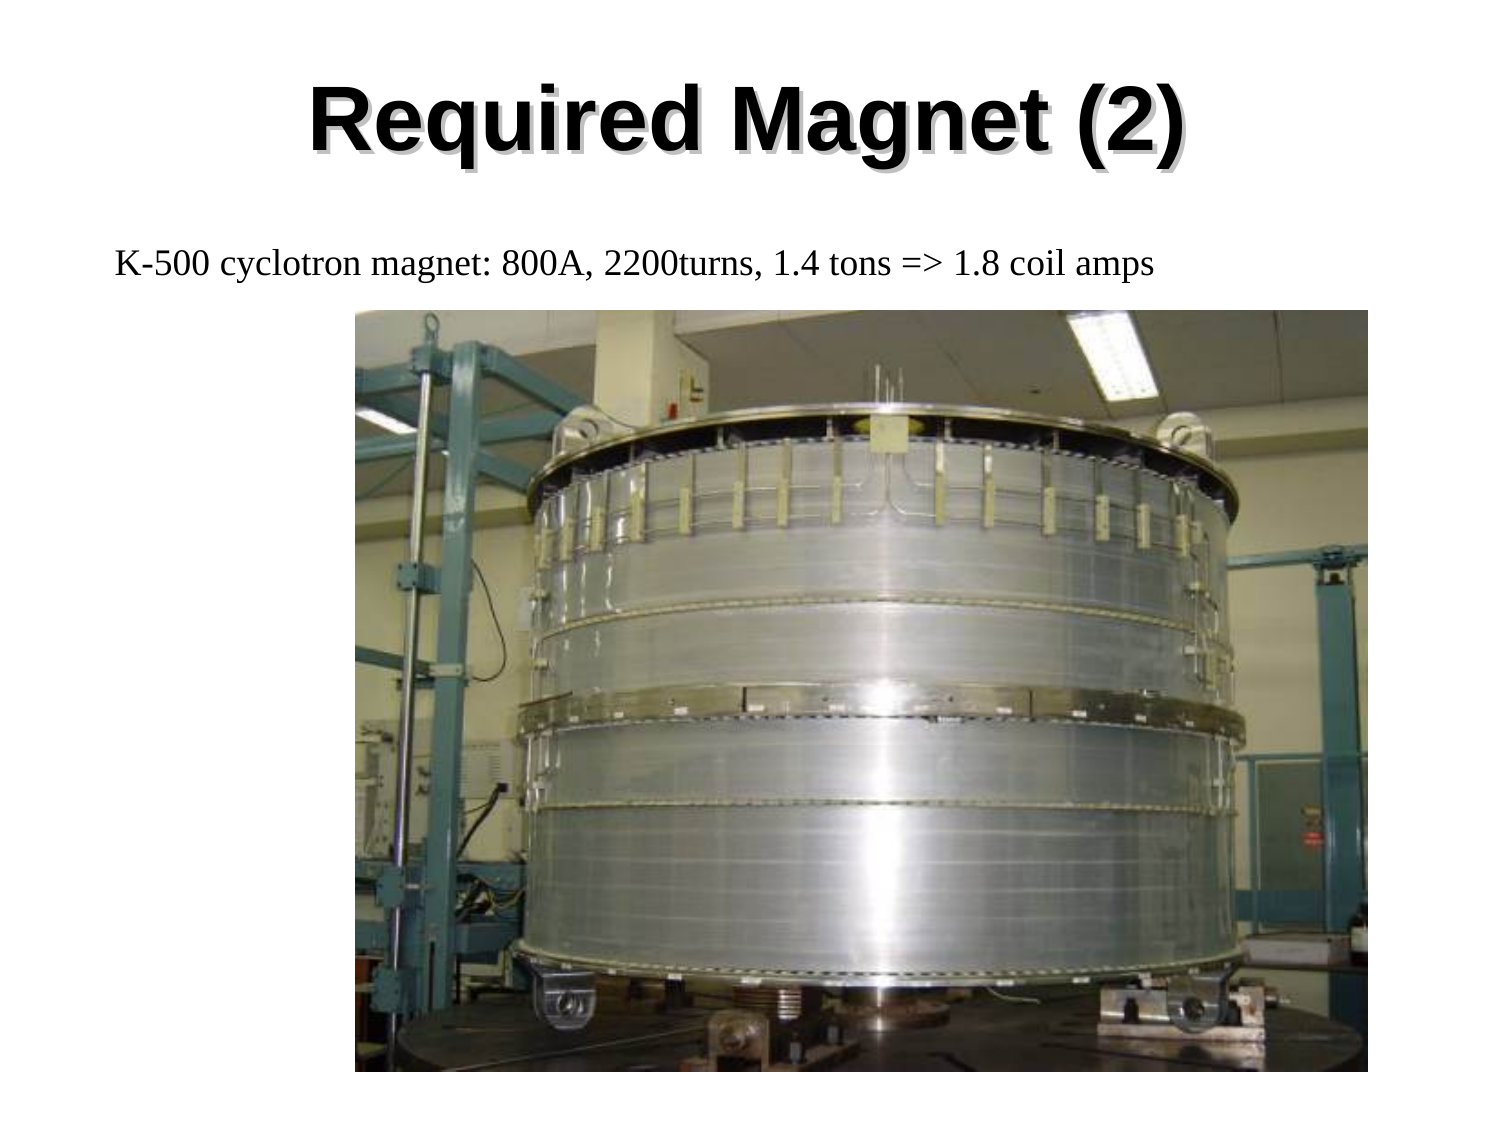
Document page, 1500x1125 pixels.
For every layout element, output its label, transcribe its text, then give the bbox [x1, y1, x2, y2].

picture [355, 310, 1368, 1072]
text_box K-500 cyclotron magnet: 800A, 2200turns, 1.4 tons => 1.8 coil amps [99, 230, 1367, 291]
title Required Magnet (2) [37, 24, 1459, 213]
